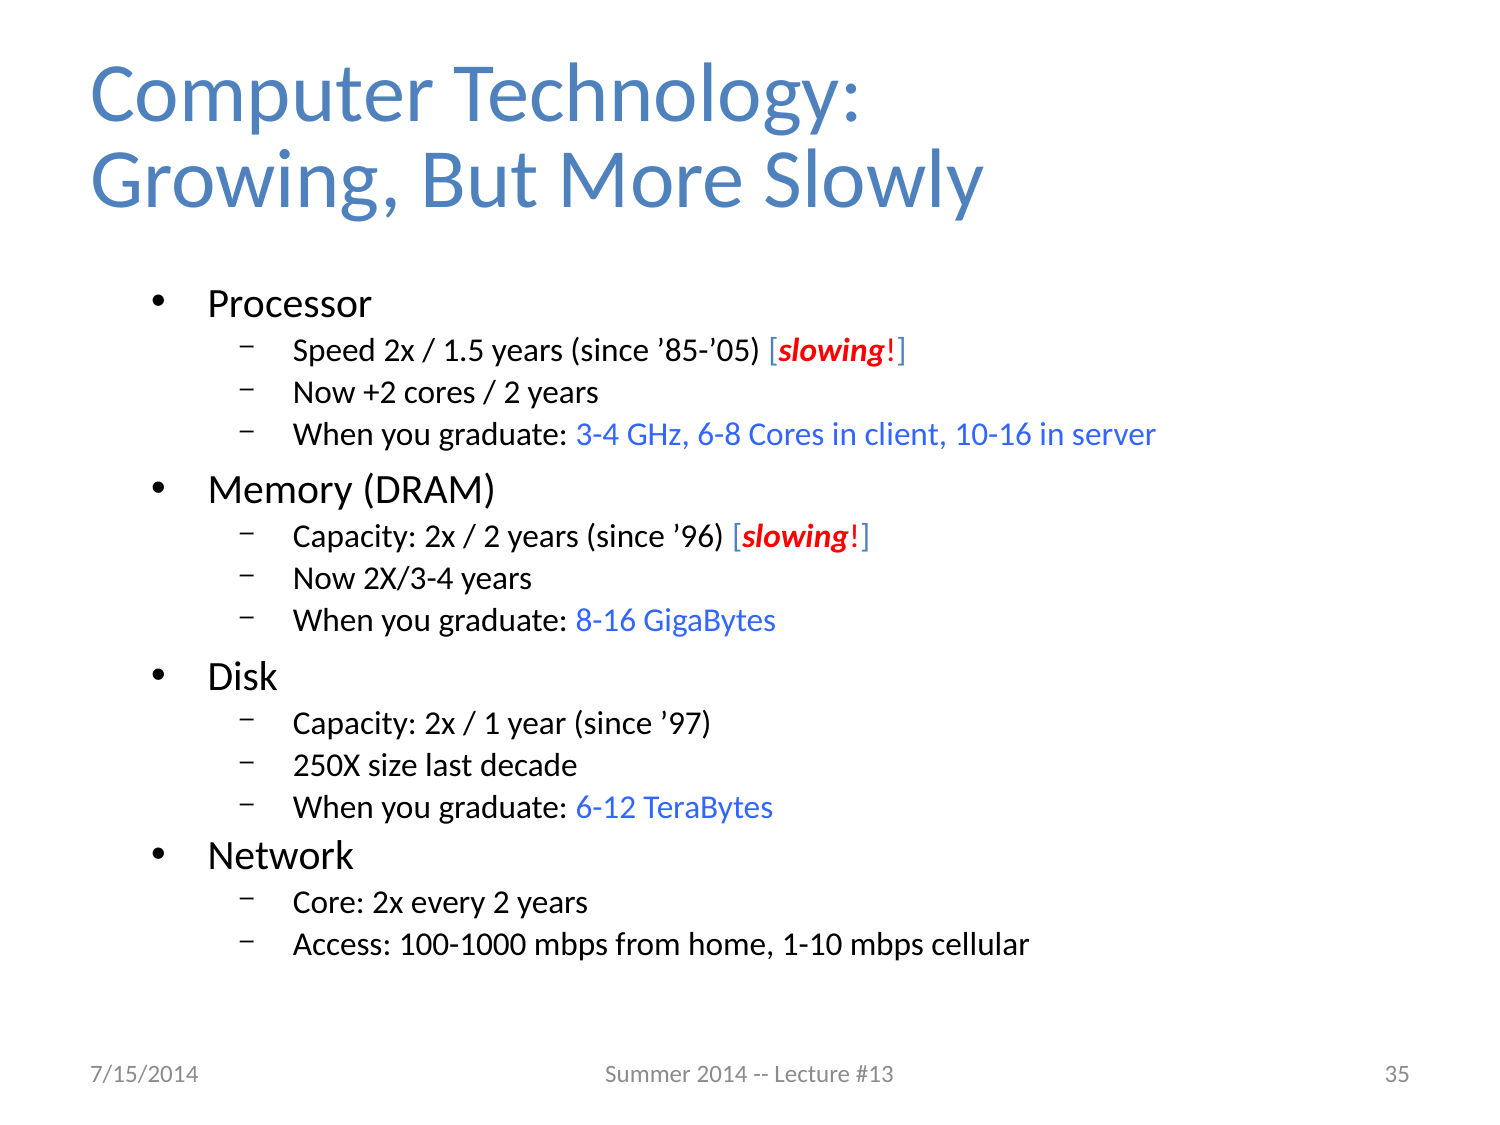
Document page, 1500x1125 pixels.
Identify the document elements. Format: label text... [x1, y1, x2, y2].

footer Summer 2014 -- Lecture #13 [512, 1042, 988, 1103]
slide_number 7/15/2014 [75, 1042, 425, 1103]
slide_number <number> [1074, 1042, 1425, 1103]
title Computer Technology: Growing, But More Slowly [75, 45, 1425, 233]
list Processor Speed 2x / 1.5 years (since ’85-’05) [slowing!] Now +2 cores / 2 years When you graduate: 3-4 GHz, 6-8 Cores in client, 10-16 in server Memory (DRAM) Capacity: 2x / 2 years (since ’96) [slowing!] Now 2X/3-4 years When you graduate: 8-16 GigaBytes Disk Capacity: 2x / 1 year (since ’97) 250X size last decade When you graduate: 6-12 TeraBytes Network Core: 2x every 2 years Access: 100-1000 mbps from home, 1-10 mbps cellular [136, 268, 1446, 1111]
